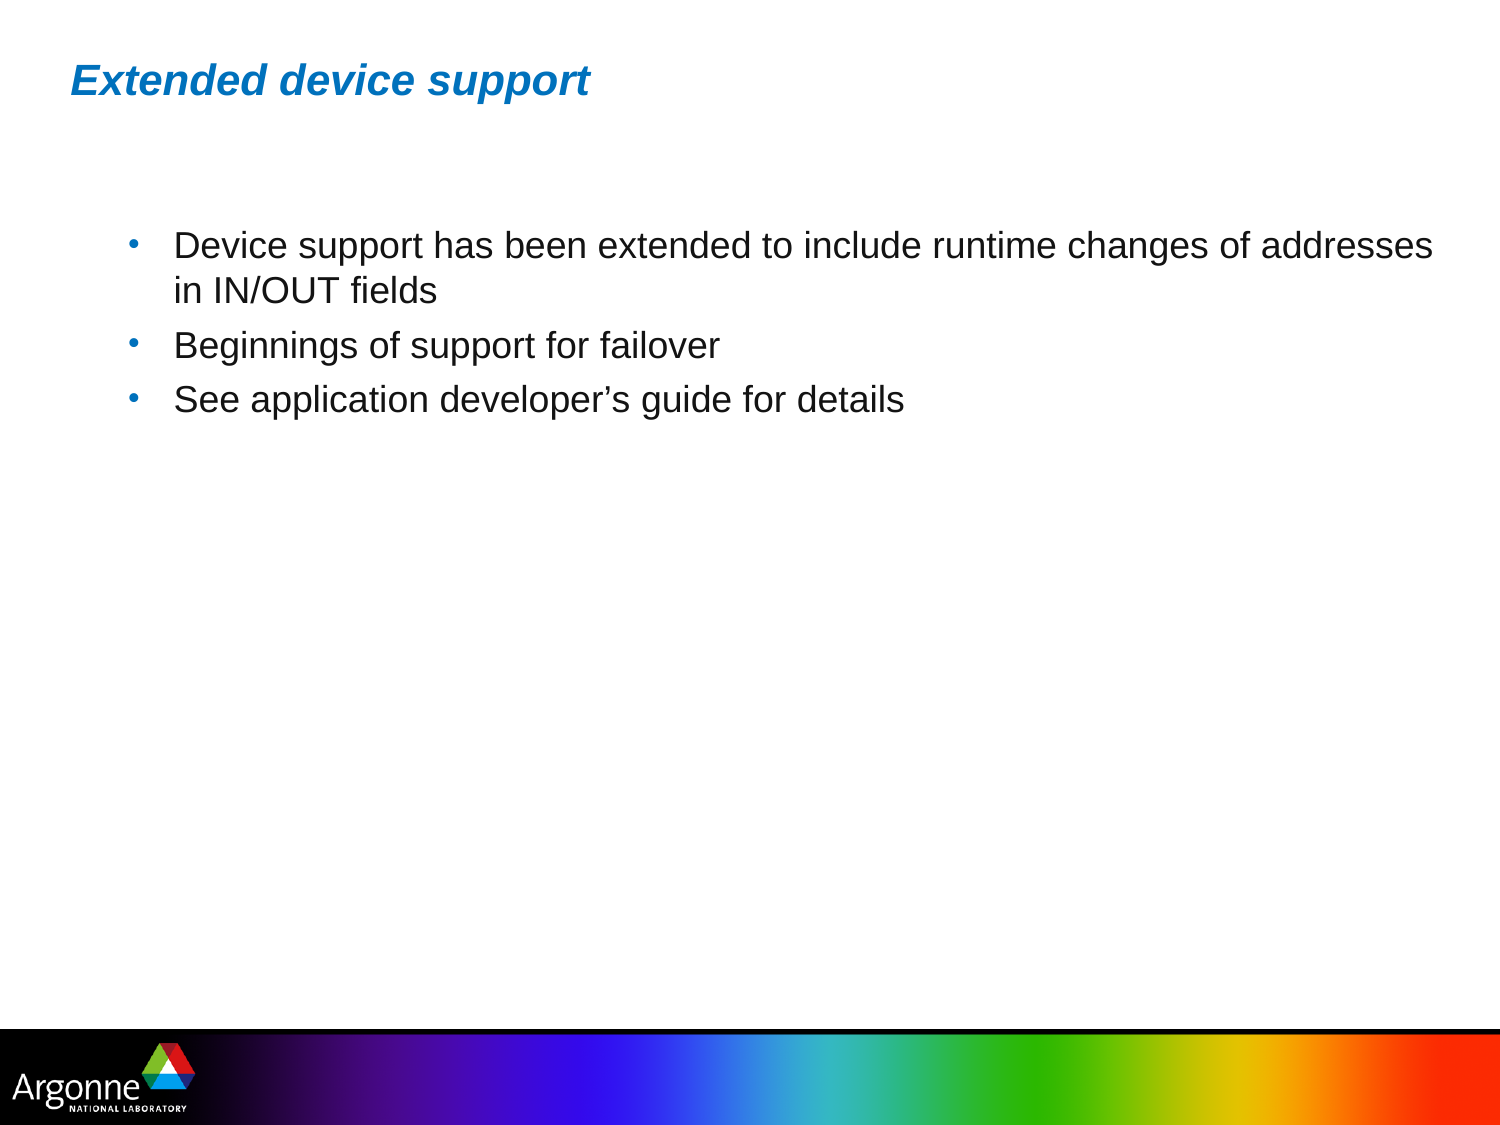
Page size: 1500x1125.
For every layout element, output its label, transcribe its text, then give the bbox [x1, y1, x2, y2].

title Extended device support [55, 57, 1361, 113]
list Device support has been extended to include runtime changes of addresses in IN/OUT fields Beginnings of support for failover See application developer’s guide for details [112, 213, 1457, 432]
picture [0, 1029, 1500, 1125]
